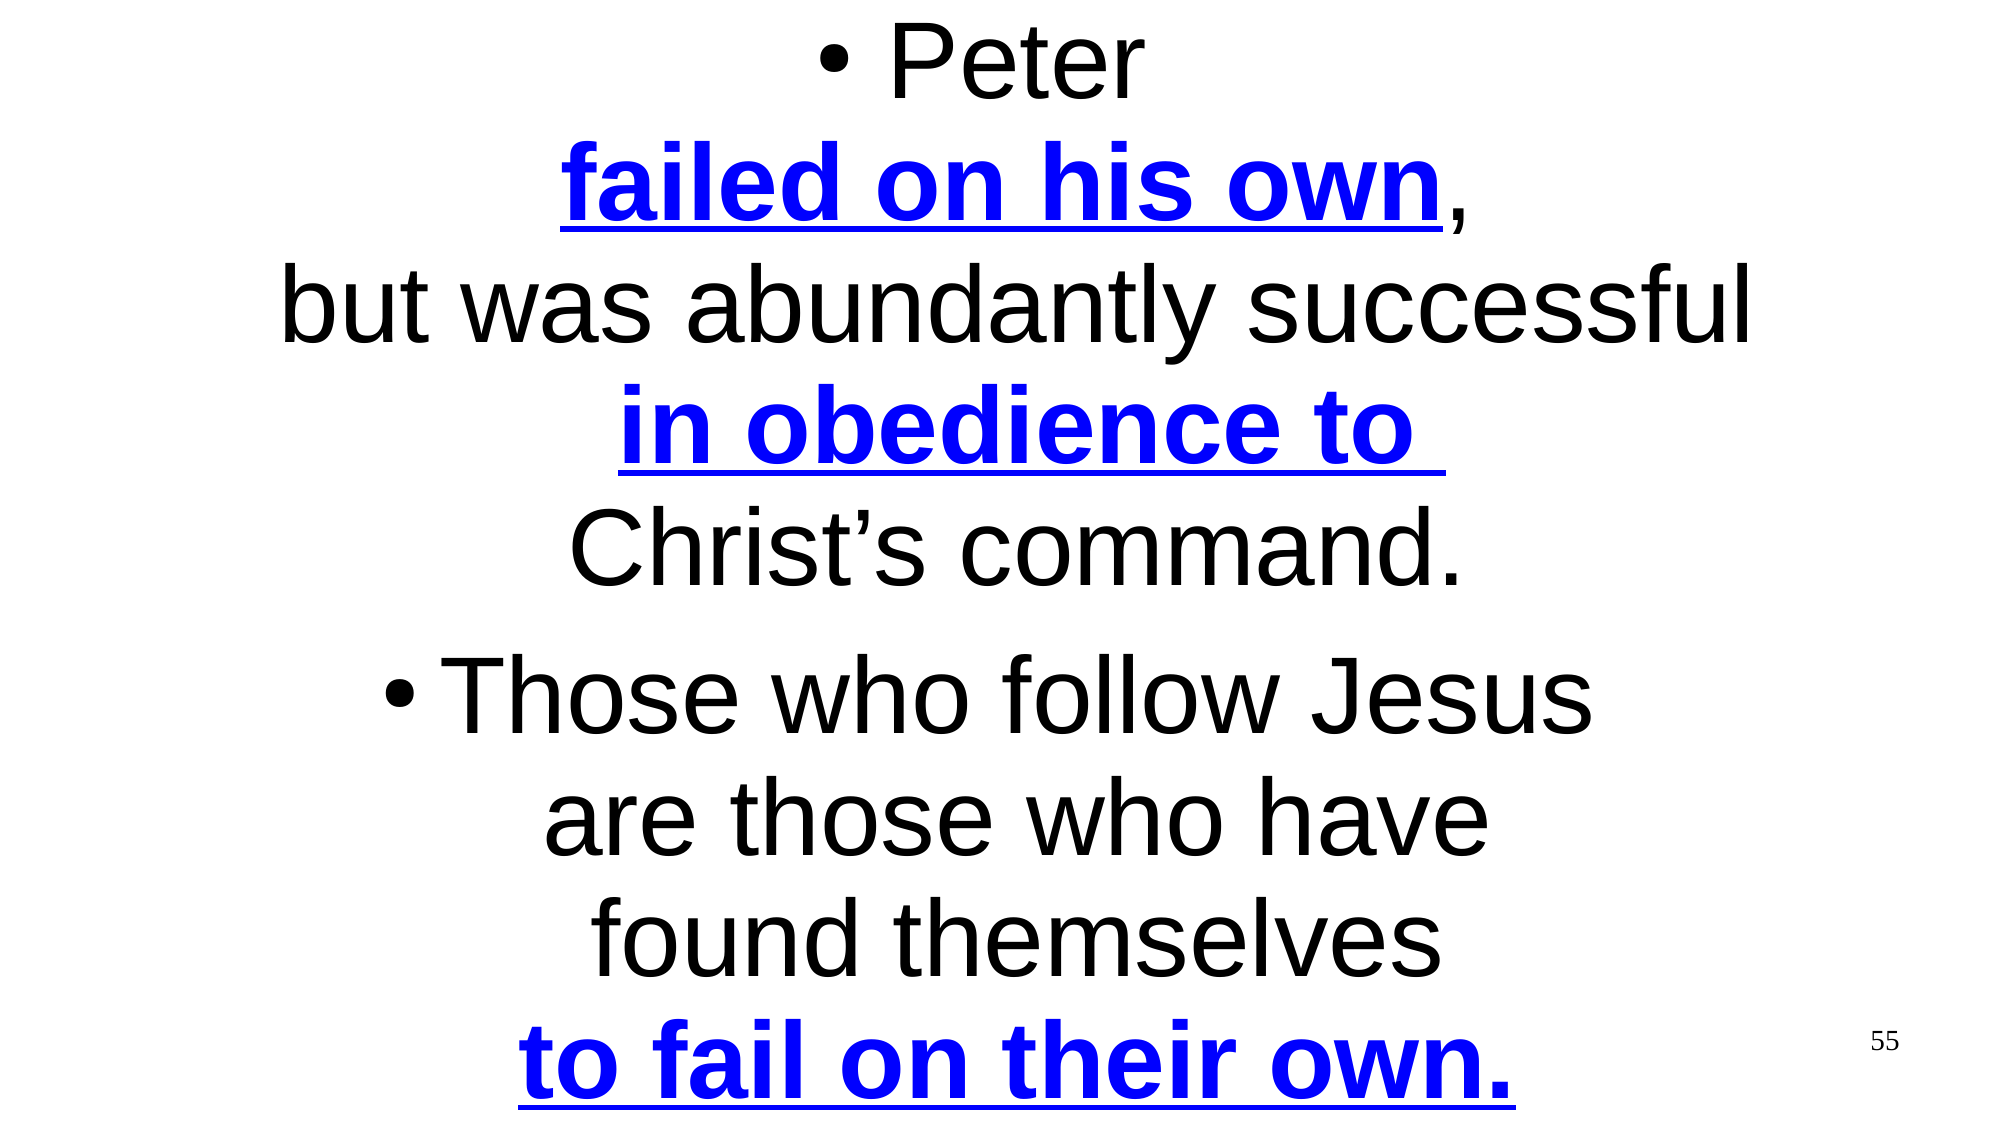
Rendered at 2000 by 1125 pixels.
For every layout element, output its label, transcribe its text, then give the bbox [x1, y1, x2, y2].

list Peter failed on his own, but was abundantly successful in obedience to Christ’s command. Those who follow Jesus are those who have found themselves to fail on their own. [0, 0, 1996, 1123]
